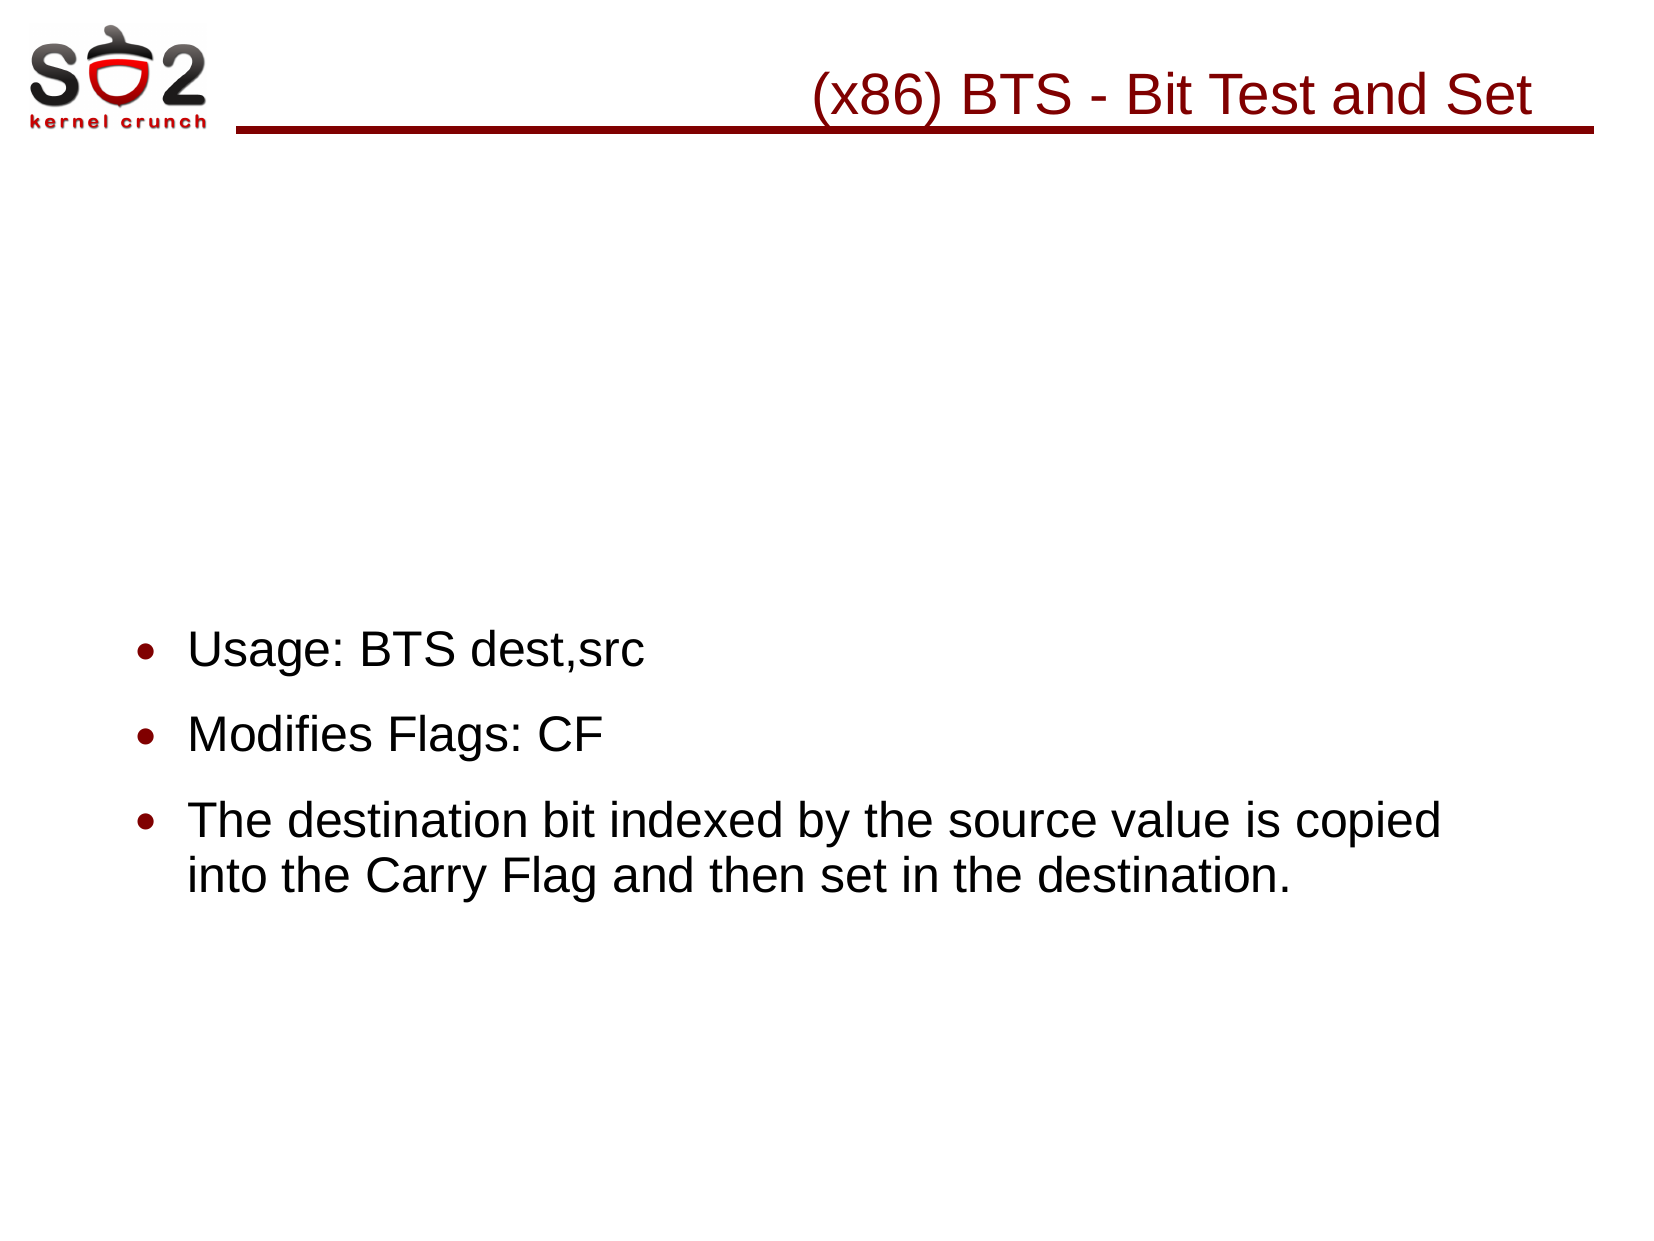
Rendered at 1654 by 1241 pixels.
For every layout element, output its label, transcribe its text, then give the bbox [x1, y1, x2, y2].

title (x86) BTS - Bit Test and Set [121, 11, 1534, 178]
picture [29, 23, 121, 130]
list Usage: BTS dest,src Modifies Flags: CF The destination bit indexed by the source value is copied into the Carry Flag and then set in the destination. [116, 372, 1529, 1152]
